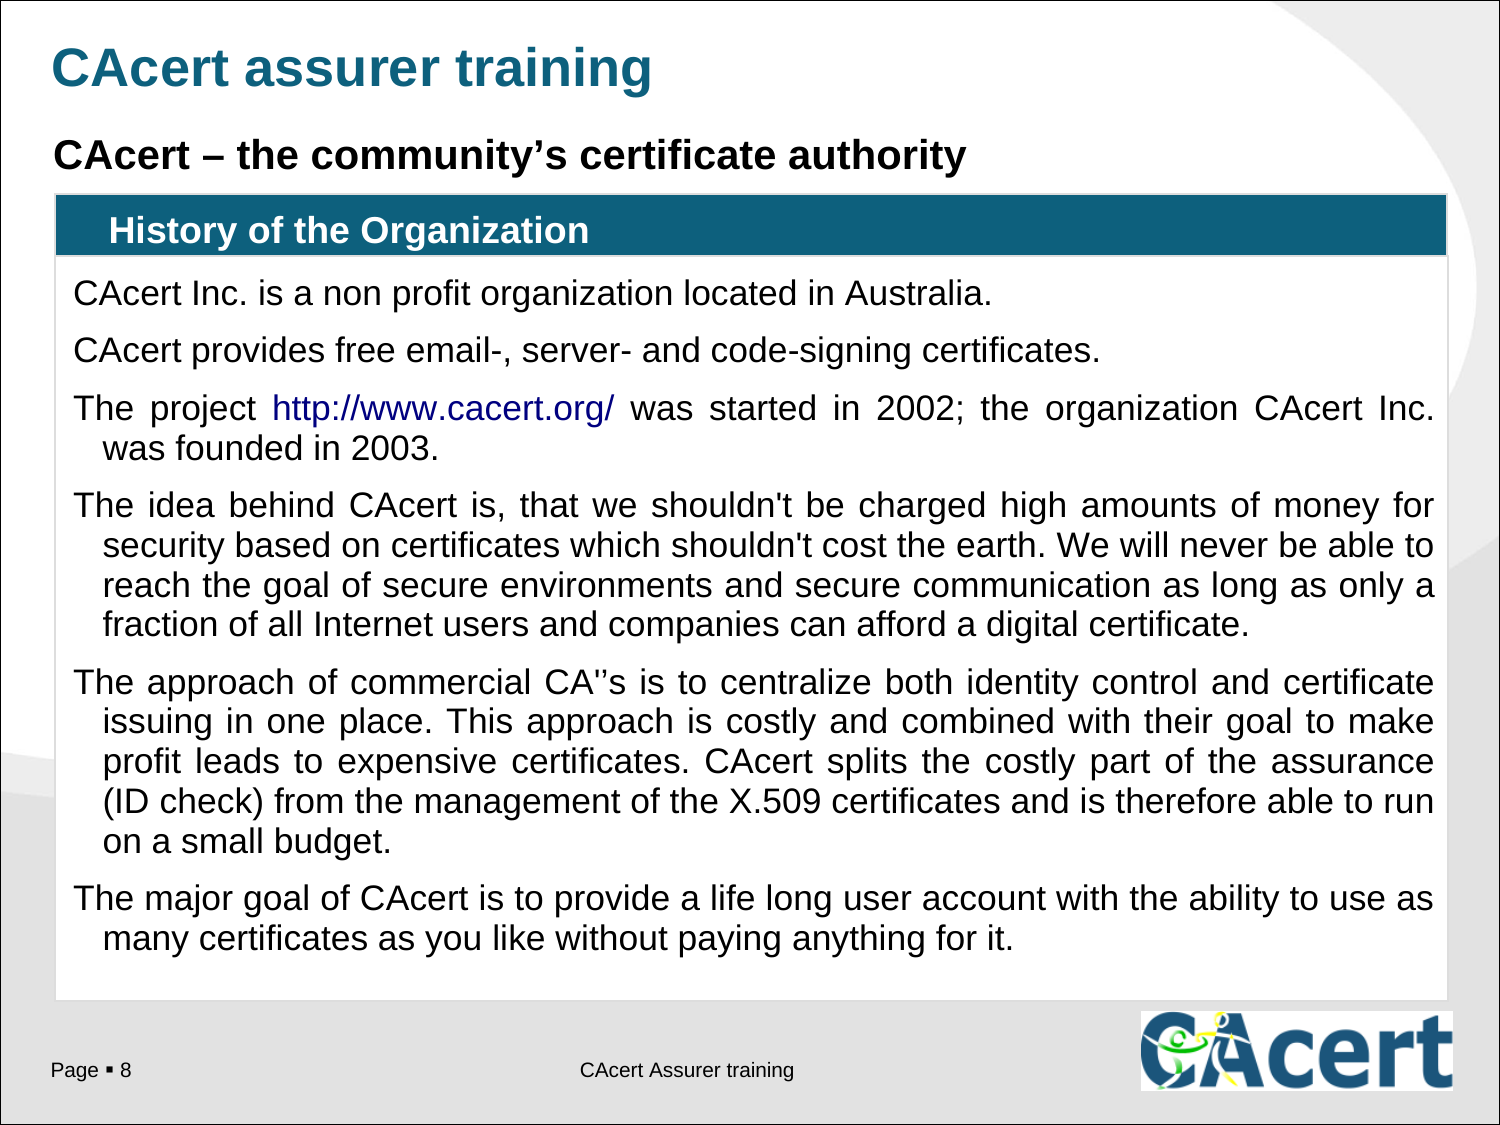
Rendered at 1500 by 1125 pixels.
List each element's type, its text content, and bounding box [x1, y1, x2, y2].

text_box CAcert Inc. is a non profit organization located in Australia. CAcert provides free email-, server- and code-signing certificates. The project http://www.cacert.org/ was started in 2002; the organization CAcert Inc. was founded in 2003. The idea behind CAcert is, that we shouldn't be charged high amounts of money for security based on certificates which shouldn't cost the earth. We will never be able to reach the goal of secure environments and secure communication as long as only a fraction of all Internet users and companies can afford a digital certificate. The approach of commercial CA'’s is to centralize both identity control and certificate issuing in one place. This approach is costly and combined with their goal to make profit leads to expensive certificates. CAcert splits the costly part of the assurance (ID check) from the management of the X.509 certificates and is therefore able to run on a small budget. The major goal of CAcert is to provide a life long user account with the ability to use as many certificates as you like without paying anything for it. [55, 255, 1448, 1002]
picture [1, 1, 1499, 1124]
text_box CAcert – the community’s certificate authority [53, 125, 1448, 185]
text_box History of the Organization [55, 193, 1447, 255]
title CAcert assurer training [51, 19, 1450, 118]
